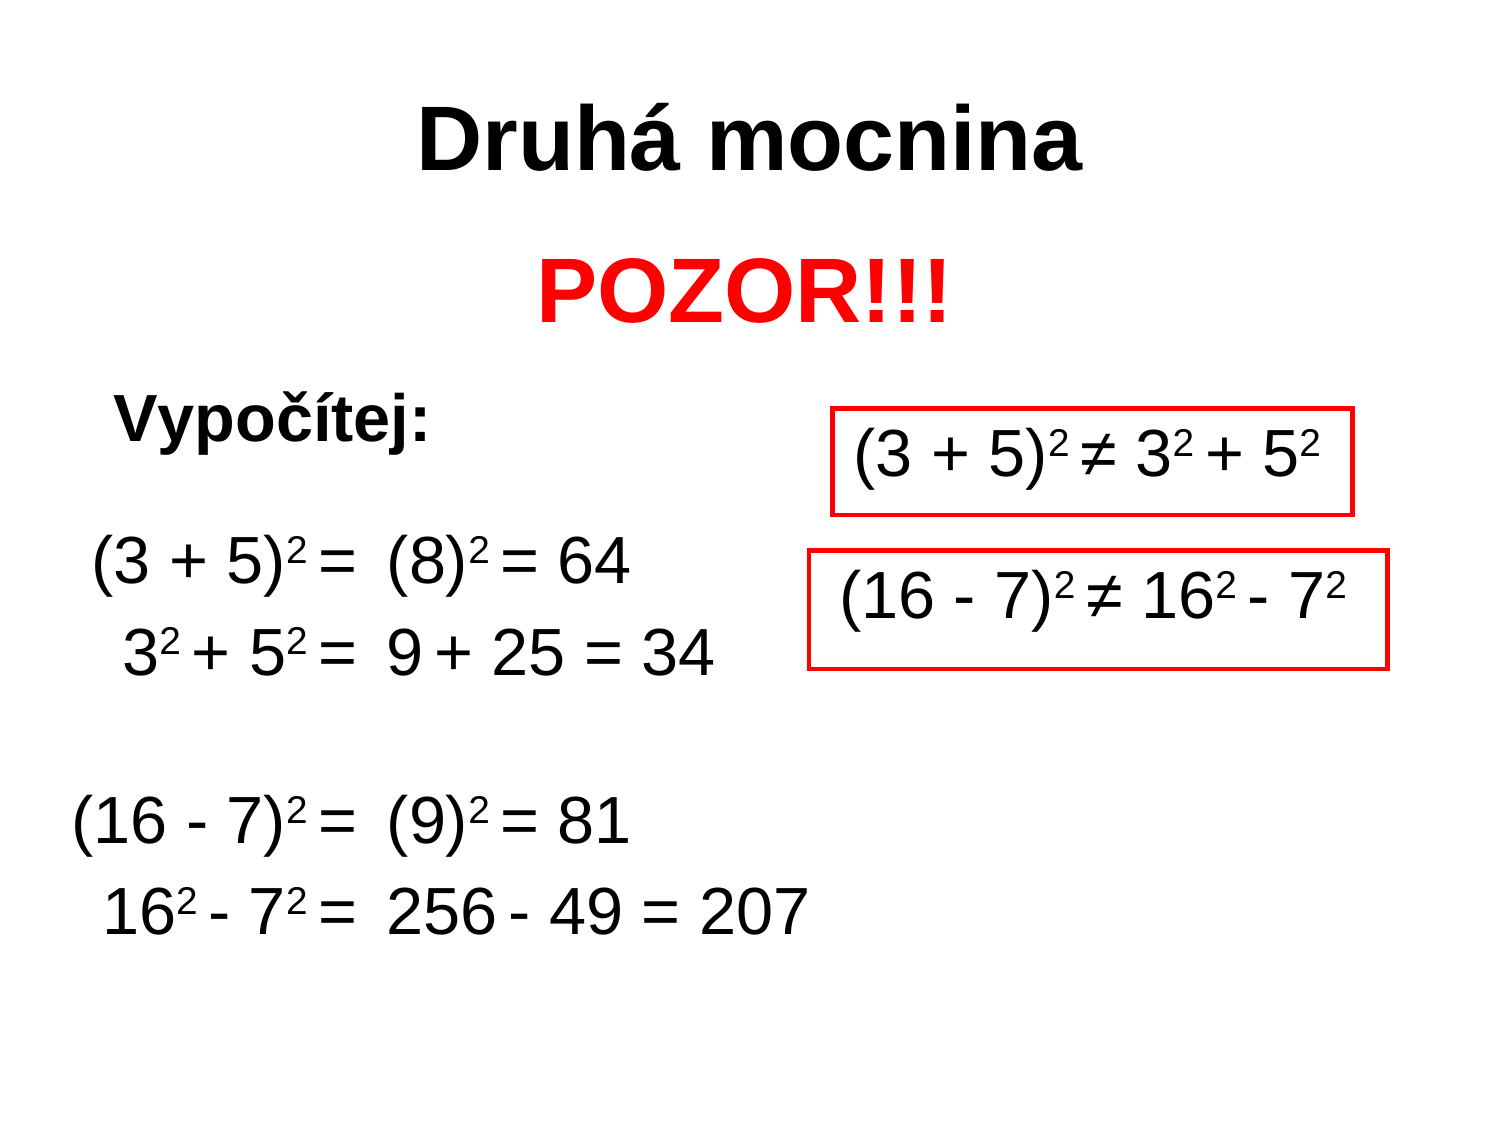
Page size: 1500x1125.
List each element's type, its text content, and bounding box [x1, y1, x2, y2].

title Druhá mocnina [75, 45, 1426, 233]
text_box (16 - 7)2 = 162 - 72 = [29, 774, 372, 976]
list POZOR!!! [76, 231, 1414, 398]
text_box Vypočítej: [88, 373, 457, 485]
text_box (8)2 = 64 9 + 25 = 34 [372, 515, 857, 728]
text_box (3 + 5)2 = 32 + 52 = [64, 515, 372, 717]
text_box (9)2 = 81 256 - 49 = 207 [372, 774, 857, 988]
text_box (3 + 5)2 ≠ 32 + 52 [832, 408, 1353, 516]
text_box (16 - 7)2 ≠ 162 - 72 [809, 550, 1388, 670]
